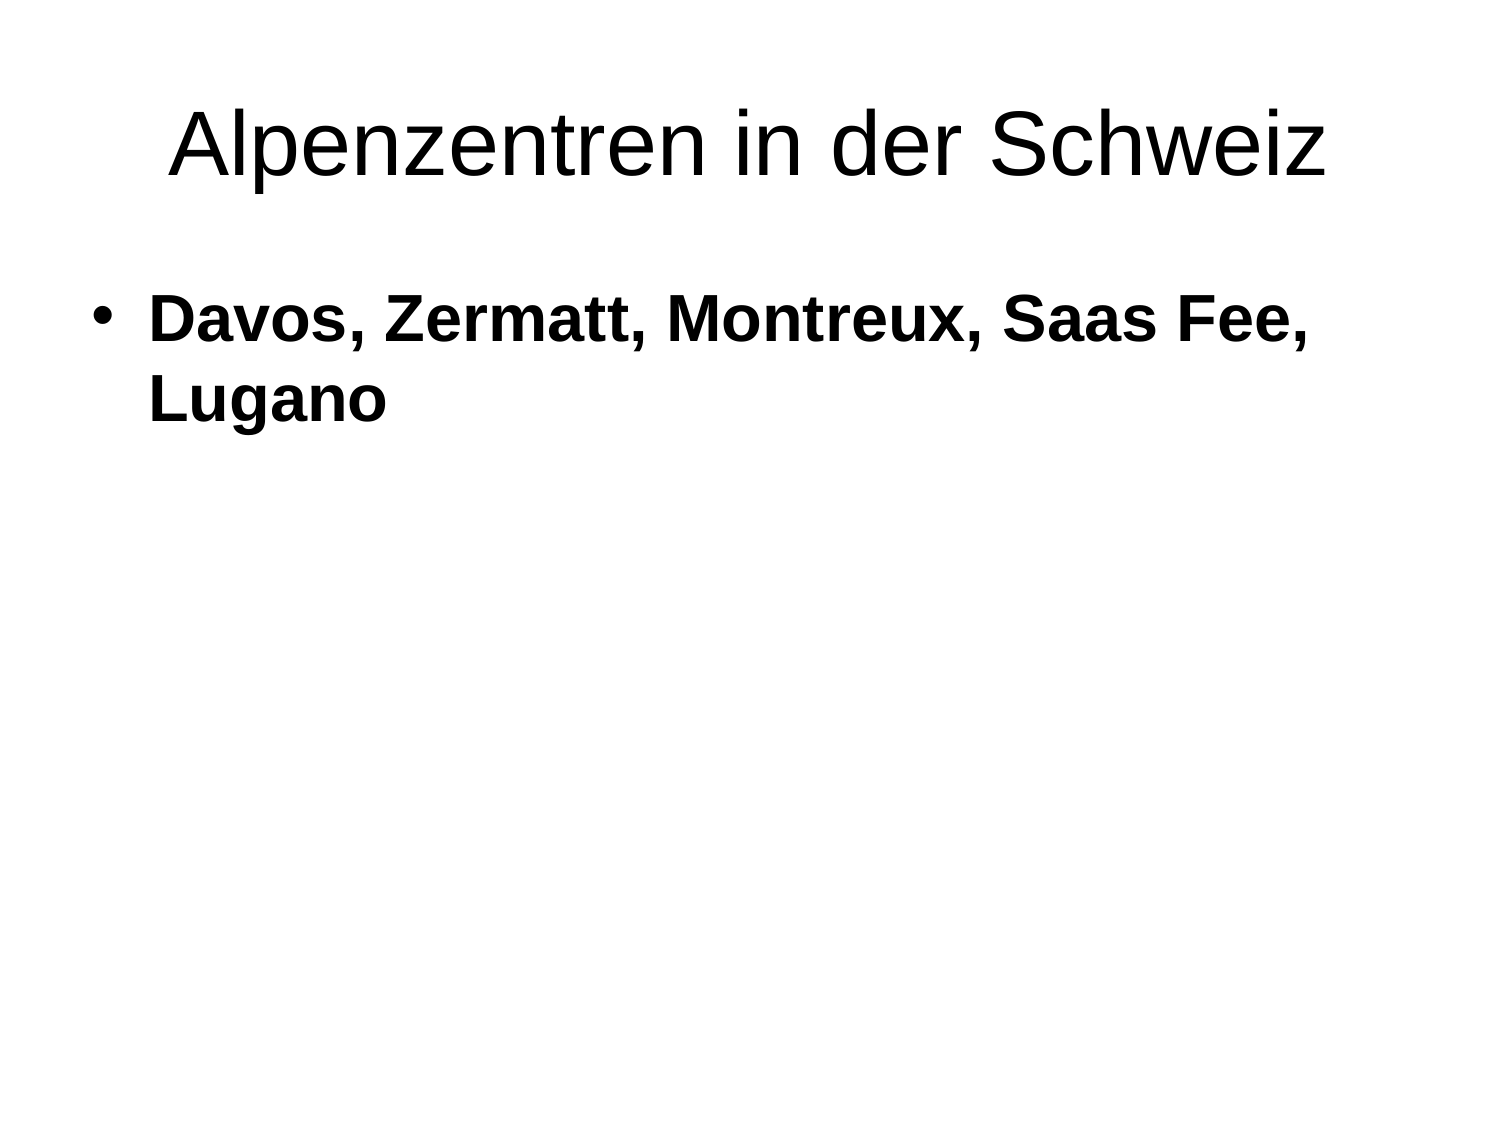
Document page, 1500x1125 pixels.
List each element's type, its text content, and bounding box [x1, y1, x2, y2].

list Davos, Zermatt, Montreux, Saas Fee, Lugano [76, 267, 1427, 1010]
title Alpenzentren in der Schweiz [75, 45, 1426, 233]
